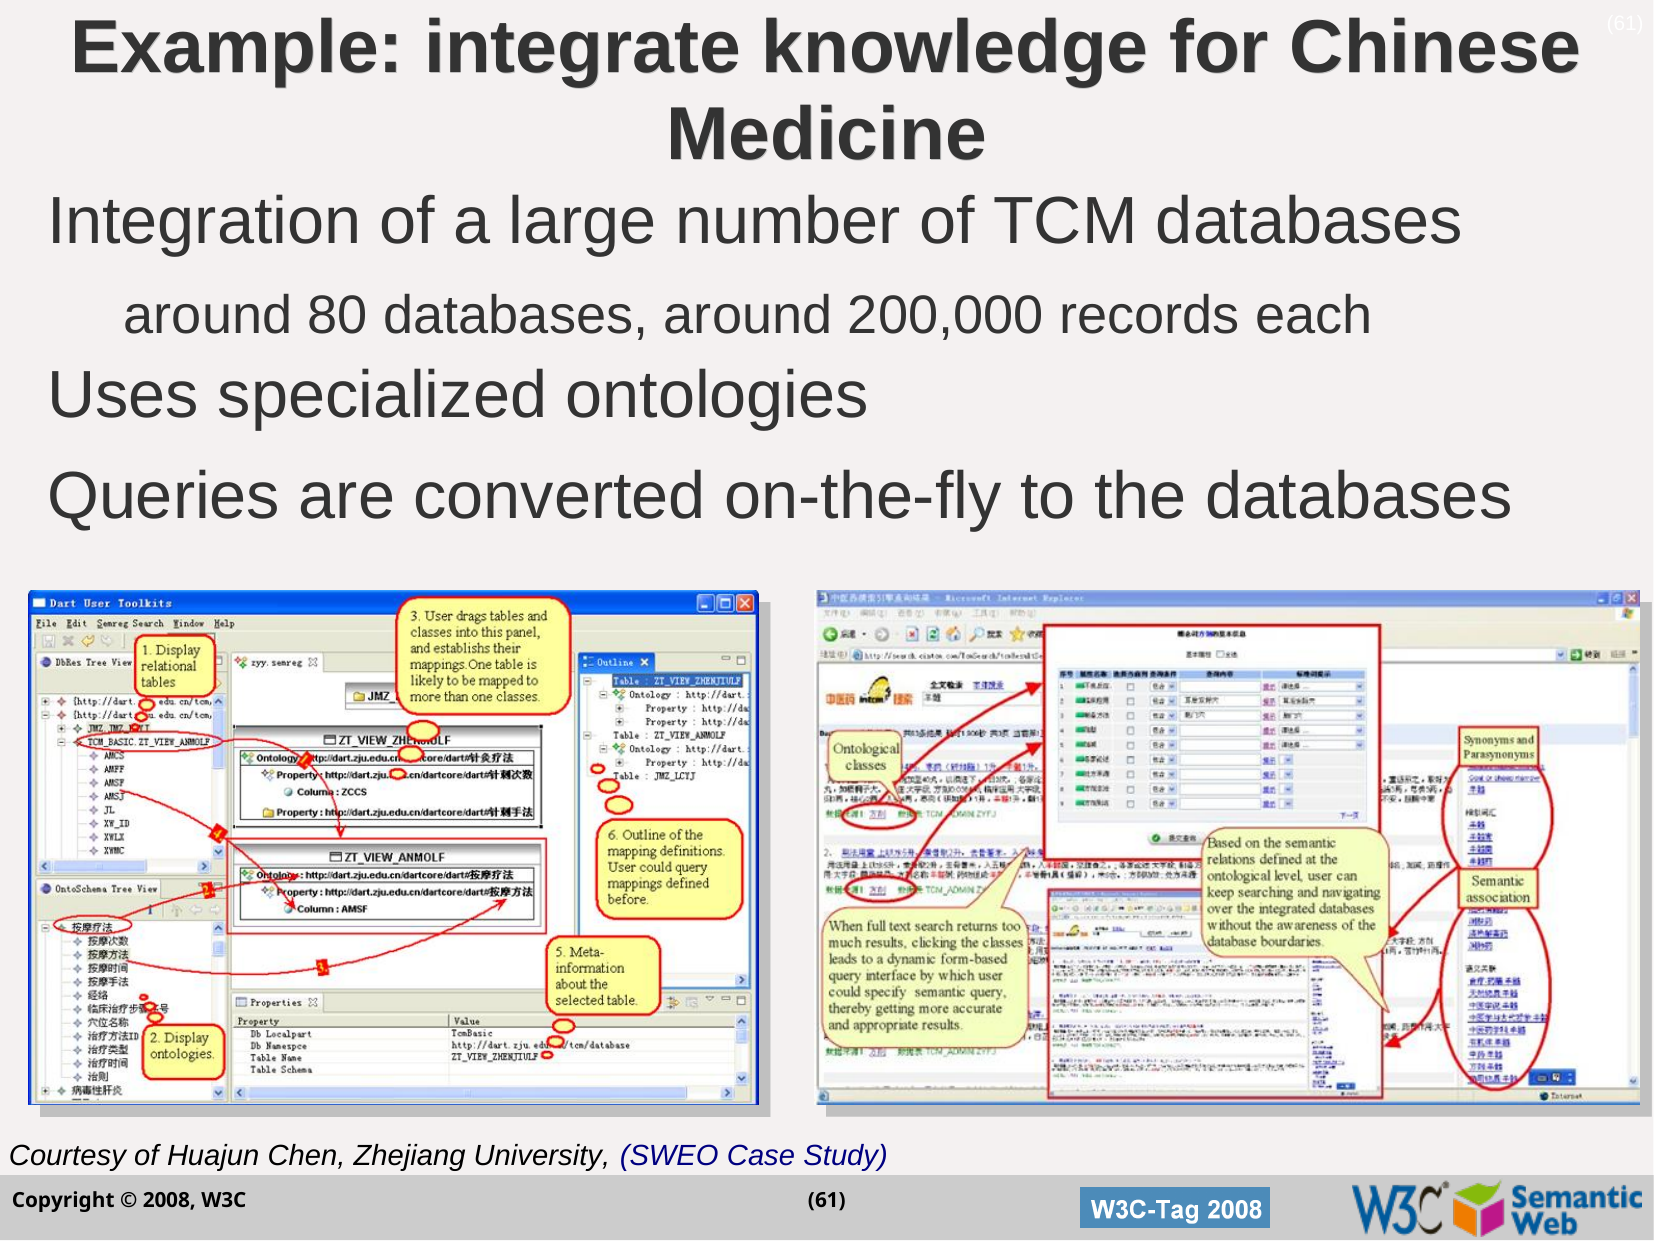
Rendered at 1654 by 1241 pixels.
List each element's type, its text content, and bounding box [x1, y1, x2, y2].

list Integration of a large number of TCM databases around 80 databases, around 200,000 records each Uses specialized ontologies Queries are converted on-the-fly to the databases [29, 183, 1624, 1169]
text_box Courtesy of Huajun Chen, Zhejiang University, (SWEO Case Study) [0, 1133, 904, 1182]
picture [1352, 1178, 1642, 1237]
picture [28, 590, 759, 1105]
picture [814, 590, 1640, 1105]
picture [1080, 1187, 1270, 1228]
title Example: integrate knowledge for Chinese Medicine [0, 2, 1654, 175]
